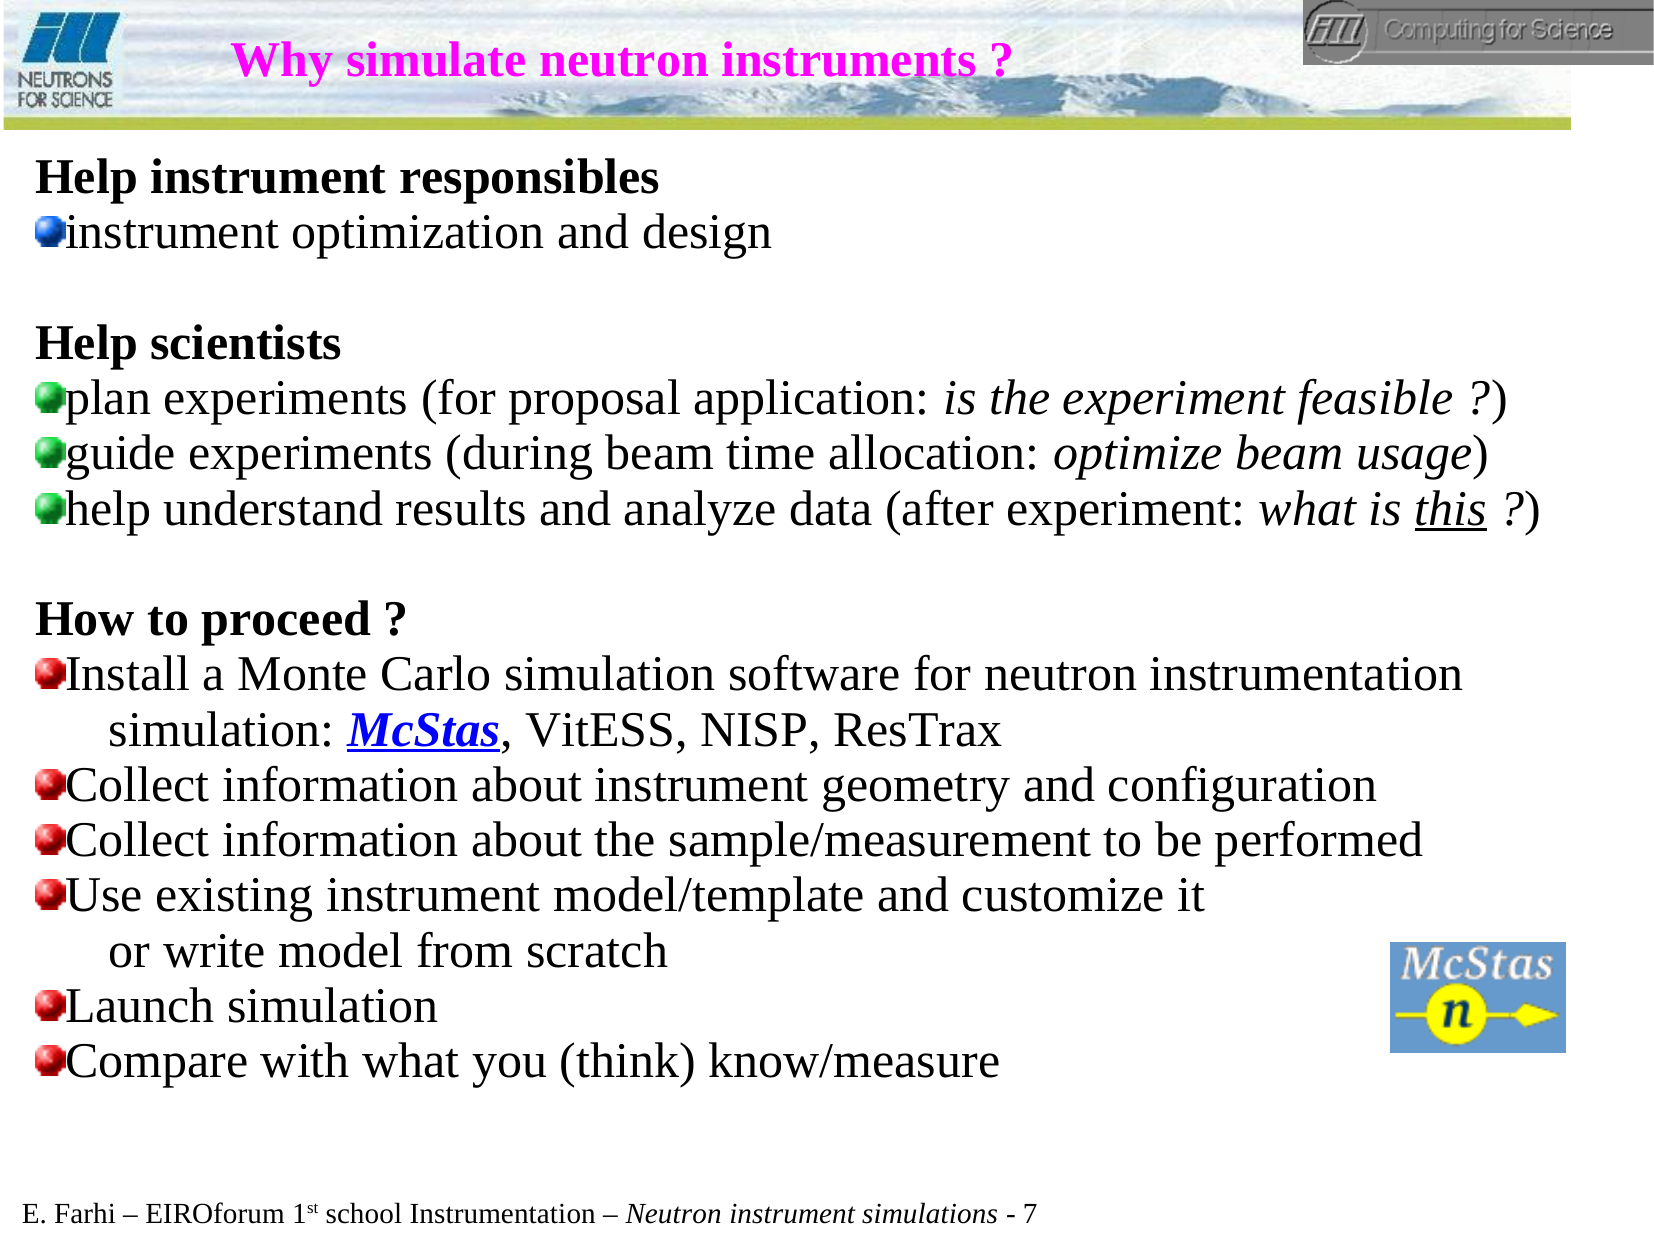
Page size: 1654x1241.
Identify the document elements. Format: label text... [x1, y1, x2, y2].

picture [3, 0, 1654, 130]
text_box Why simulate neutron instruments ? [230, 32, 1016, 88]
text_box Help instrument responsibles instrument optimization and design Help scientists plan experiments (for proposal application: is the experiment feasible ?) guide experiments (during beam time allocation: optimize beam usage) help understand results and analyze data (after experiment: what is this ?) How to proceed ? Install a Monte Carlo simulation software for neutron instrumentation simulation: McStas, VitESS, NISP, ResTrax Collect information about instrument geometry and configuration Collect information about the sample/measurement to be performed Use existing instrument model/template and customize it or write model from scratch Launch simulation Compare with what you (think) know/measure [35, 148, 1613, 1179]
picture [1390, 942, 1566, 1053]
